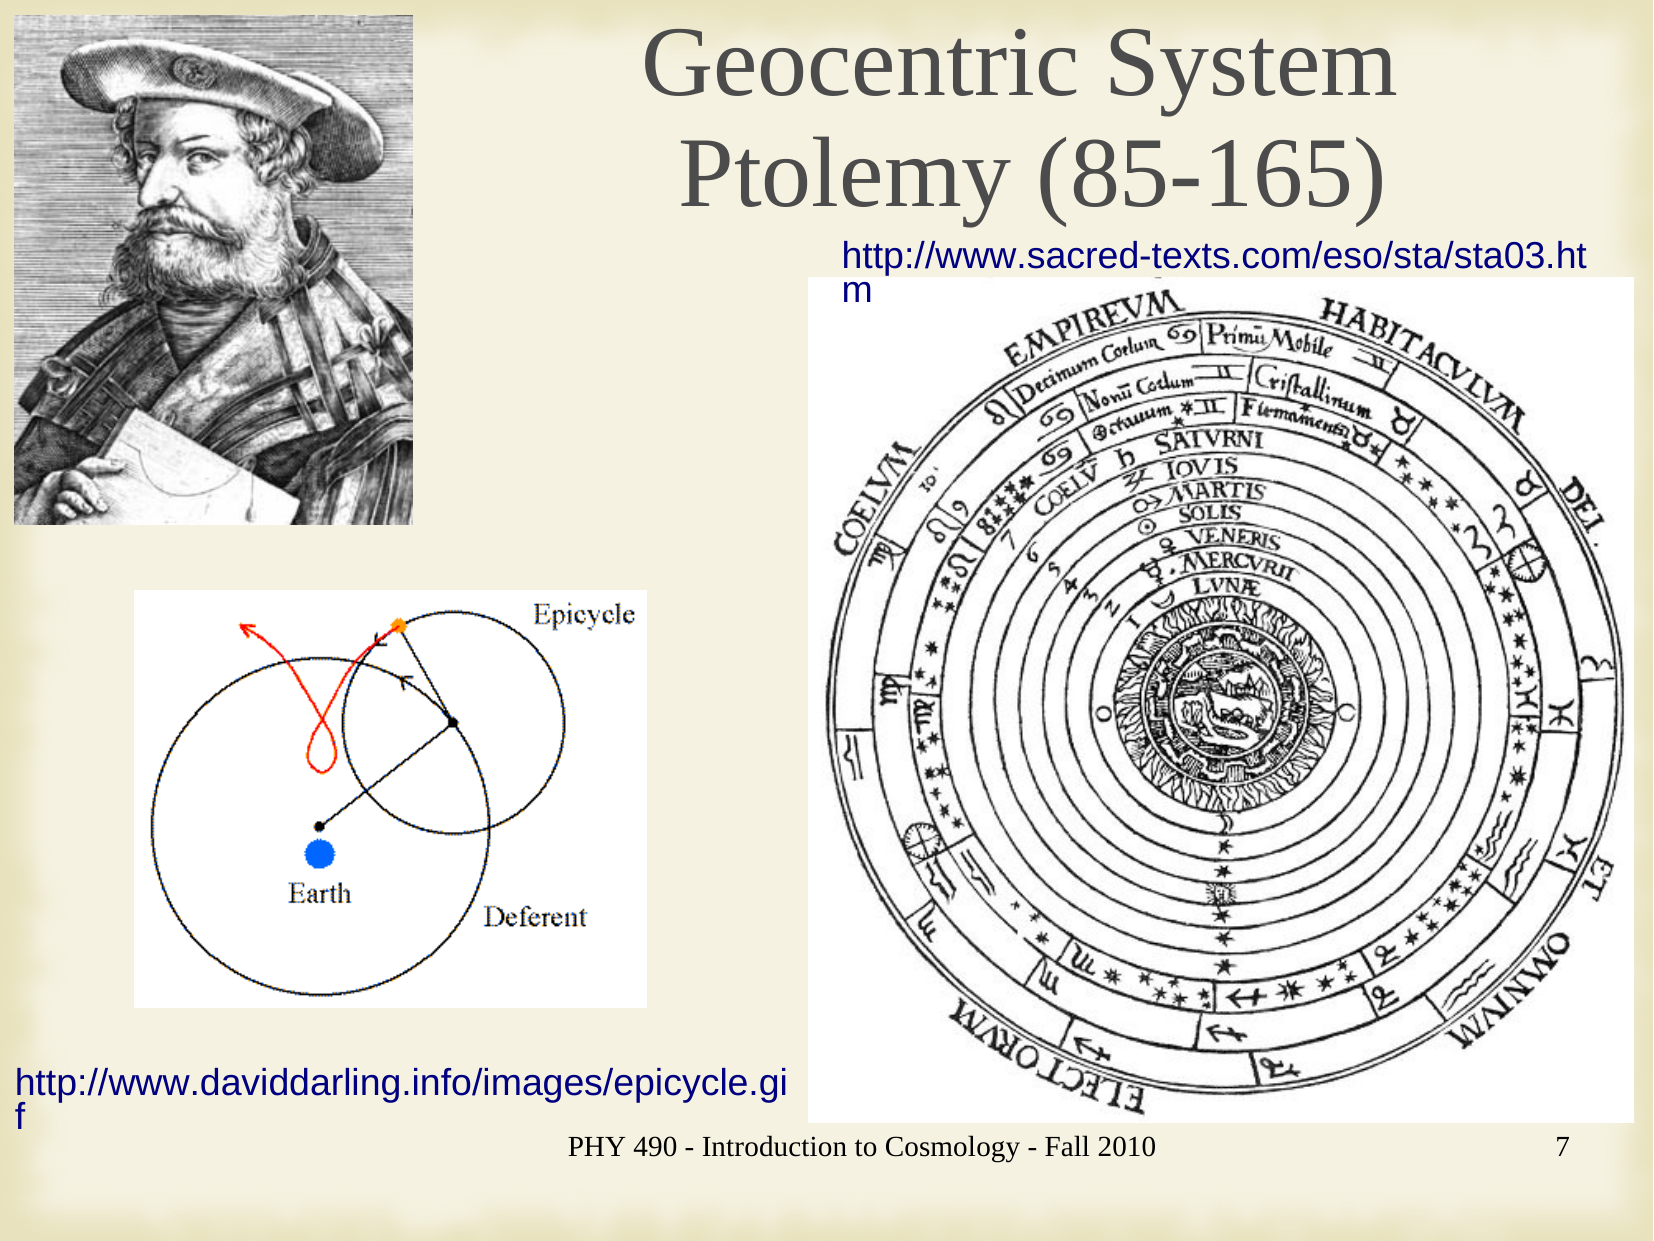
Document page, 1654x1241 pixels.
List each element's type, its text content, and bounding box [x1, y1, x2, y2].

text_box http://www.sacred-texts.com/eso/sta/sta03.htm [826, 227, 1632, 285]
title Geocentric System Ptolemy (85-165) [549, 6, 1517, 229]
picture [0, 0, 1653, 1241]
text_box http://www.daviddarling.info/images/epicycle.gif [0, 1054, 811, 1112]
